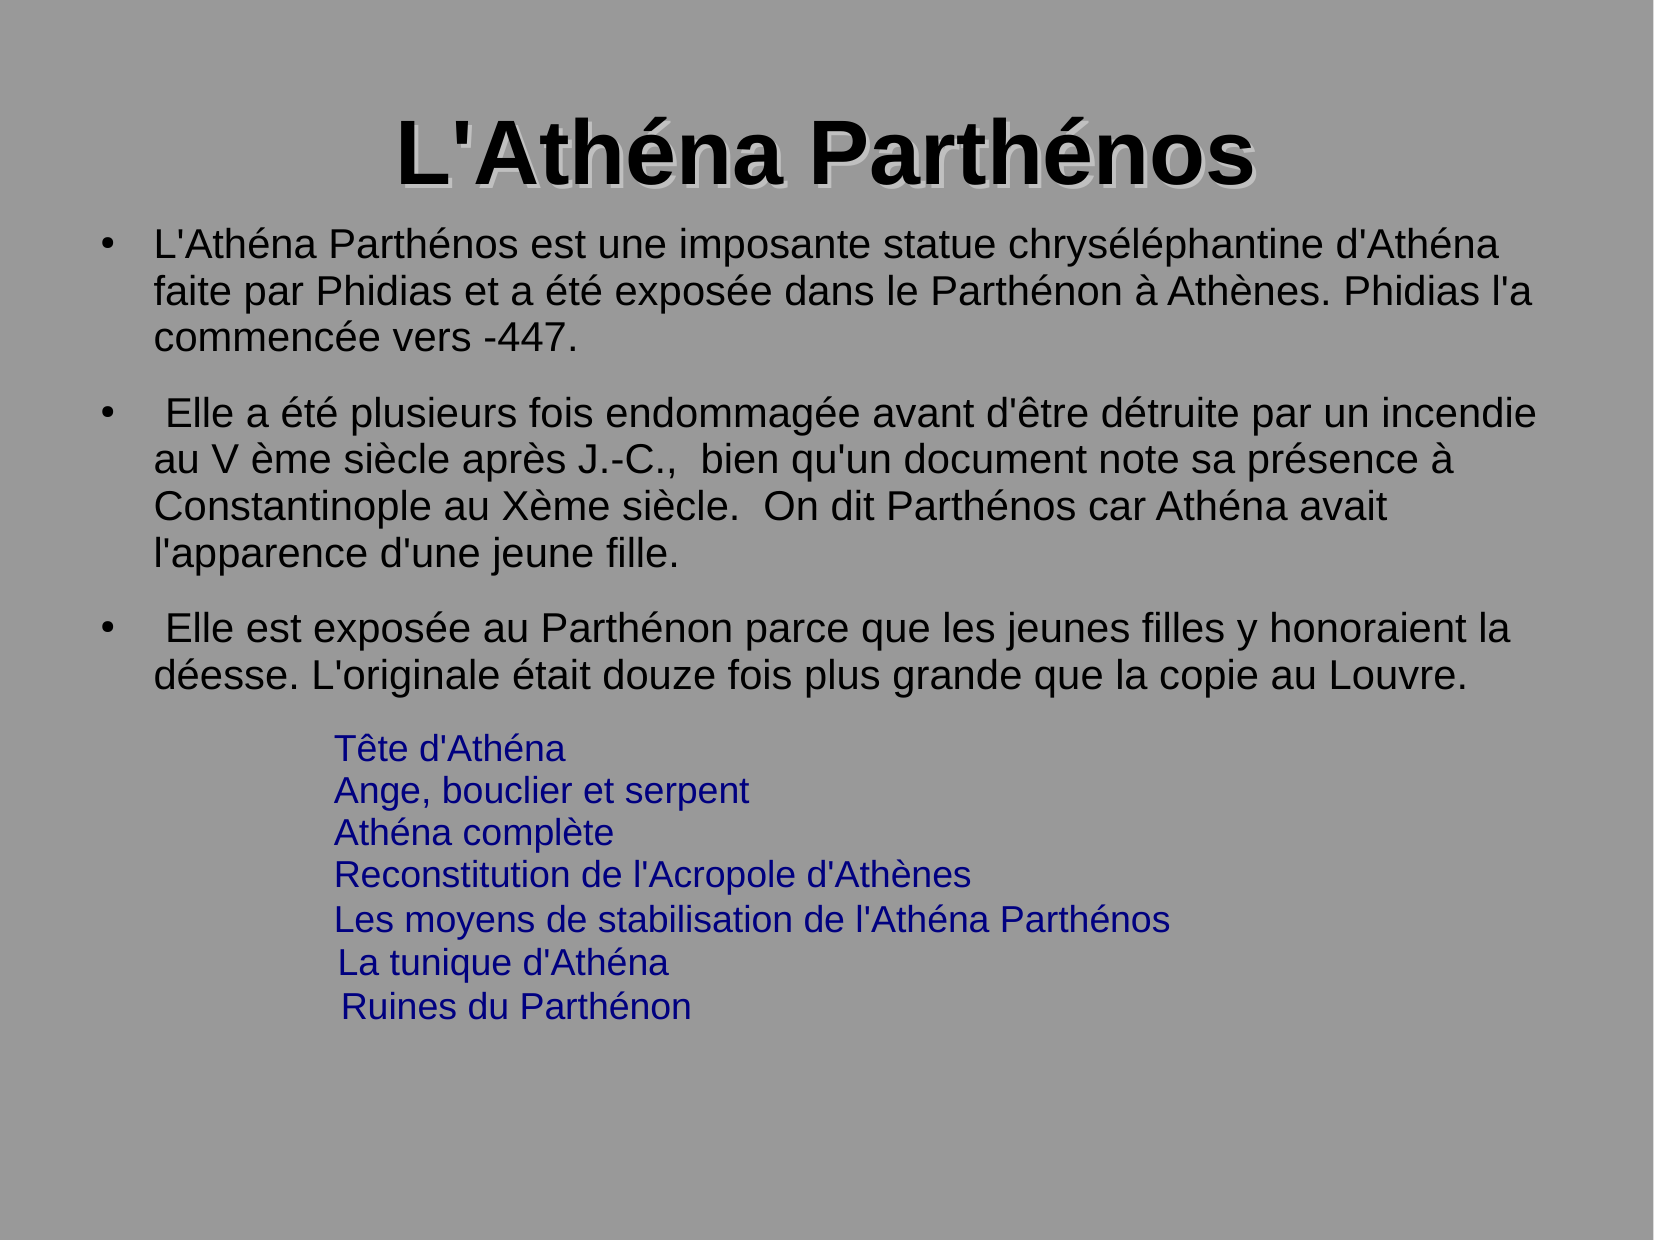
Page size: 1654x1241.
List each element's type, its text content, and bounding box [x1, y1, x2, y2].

text_box La tunique d'Athéna [312, 933, 1163, 991]
title L'Athéna Parthénos [82, 49, 1571, 220]
text_box Ruines du Parthénon [326, 977, 1051, 1035]
list L'Athéna Parthénos est une imposante statue chryséléphantine d'Athéna faite par Phidias et a été exposée dans le Parthénon à Athènes. Phidias l'a commencée vers -447. Elle a été plusieurs fois endommagée avant d'être détruite par un incendie au V ème siècle après J.-C., bien qu'un document note sa présence à Constantinople au Xème siècle. On dit Parthénos car Athéna avait l'apparence d'une jeune fille. Elle est exposée au Parthénon parce que les jeunes filles y honoraient la déesse. L'originale était douze fois plus grande que la copie au Louvre. [82, 220, 1571, 1163]
text_box Tête d'Athéna Ange, bouclier et serpent Athéna complète Reconstitution de l'Acropole d'Athènes [318, 720, 1252, 946]
text_box Les moyens de stabilisation de l'Athéna Parthénos [318, 890, 1241, 948]
